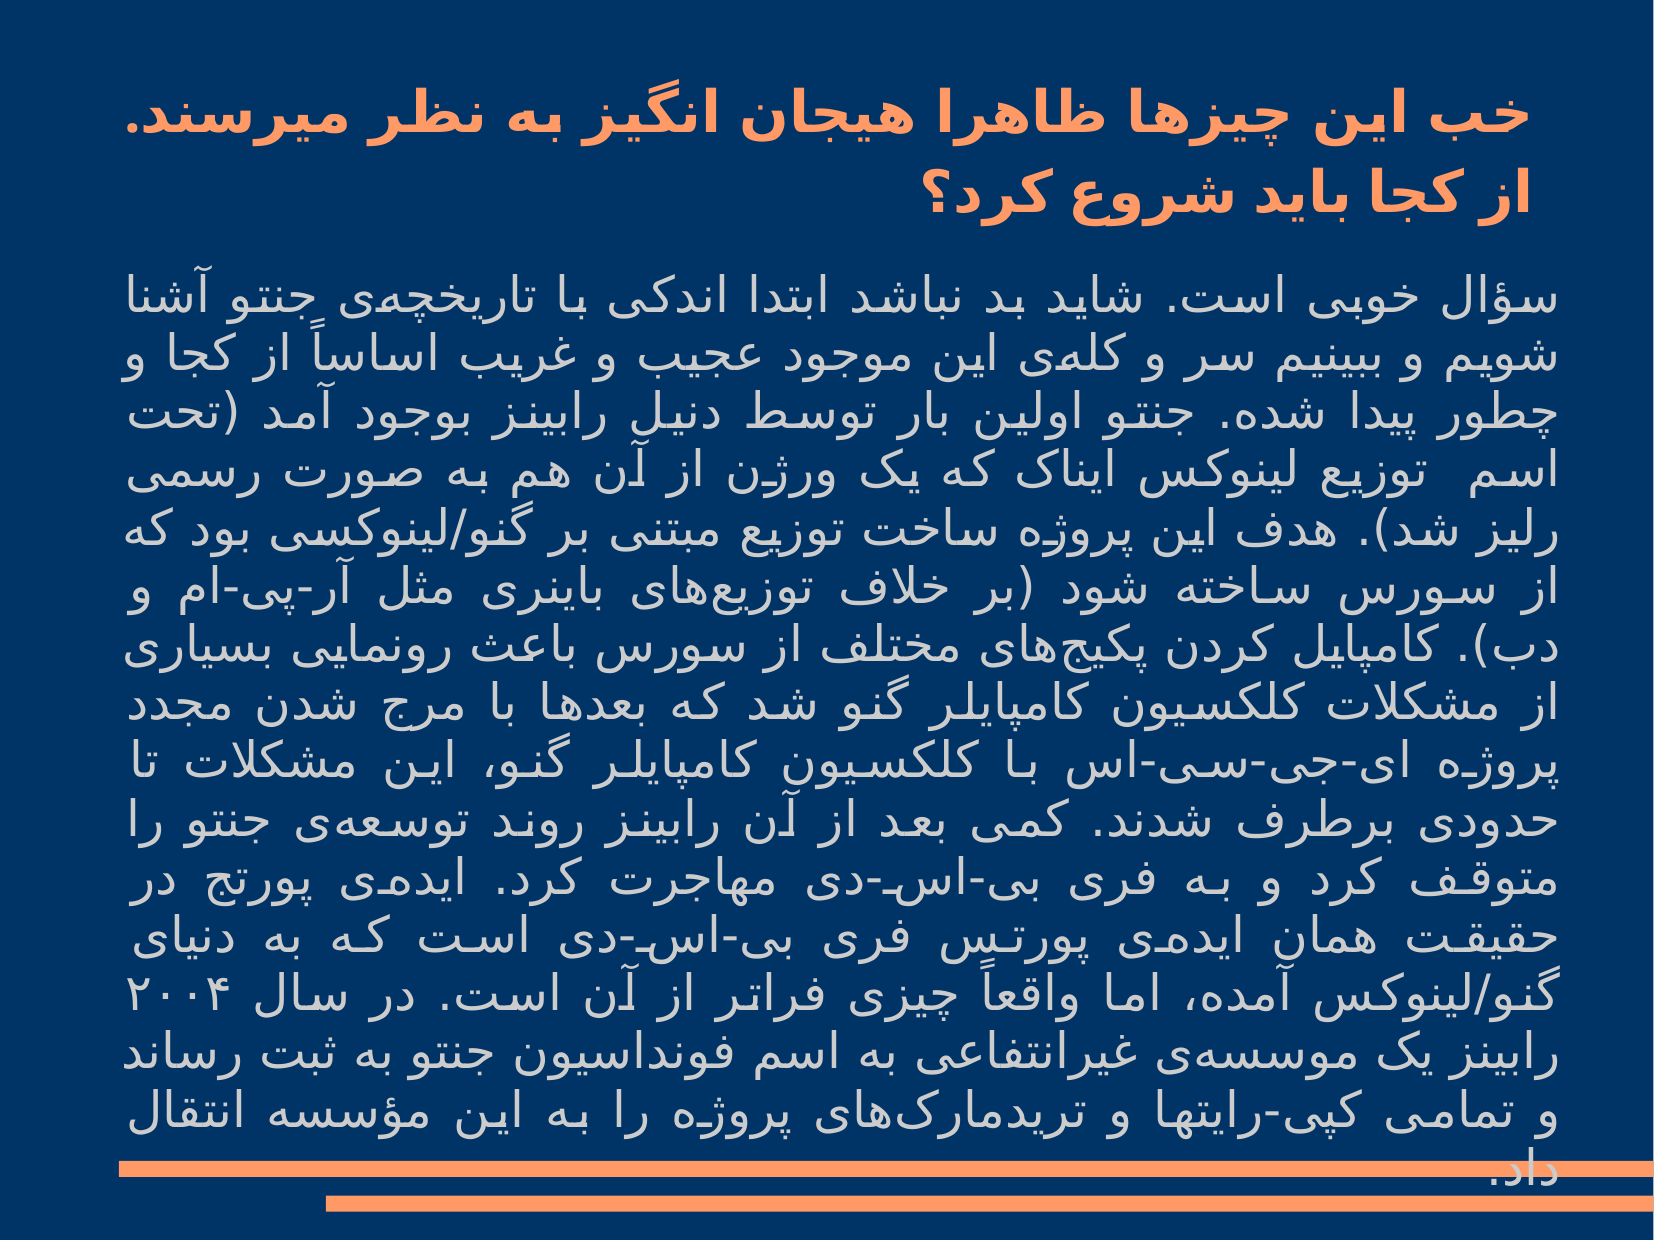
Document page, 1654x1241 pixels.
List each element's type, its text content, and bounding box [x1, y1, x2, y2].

title خب این چیزها ظاهرا هیجان انگیز به نظر میرسند. از کجا باید شروع کرد؟ [121, 46, 1534, 254]
subtitle سؤال خوبی است. شاید بد نباشد ابتدا اندکی با تاریخچه‌ی جنتو آشنا شویم و ببینیم سر و کله‌ی این موجود عجیب و غریب اساساً از کجا و چطور پیدا شده. جنتو اولین بار توسط دنیل رابینز بوجود آمد (تحت اسم توزیع لینوکس ایناک که یک ورژن از آن هم به صورت رسمی رلیز شد). هدف این پروژه ساخت توزیع مبتنی بر گنو/لینوکسی بود که از سورس ساخته شود (بر خلاف توزیع‌های باینری مثل آر-پی-ام و دب). کامپایل کردن پکیج‌های مختلف از سورس باعث رونمایی بسیاری از مشکلات کلکسیون کامپایلر گنو شد که بعدها با مرج شدن مجدد پروژه ای-جی-سی-اس با کلکسیون کامپایلر گنو، این مشکلات تا حدودی برطرف شدند. کمی بعد از آن رابینز روند توسعه‌ی جنتو را متوقف کرد و به فری بی-اس-دی مهاجرت کرد. ایده‌ی پورتج در حقیقت همان ایده‌ی پورتس فری بی-اس-دی است که به دنیای گنو/لینوکس آمده، اما واقعاً چیزی فراتر از آن است. در سال ۲۰۰۴ رابینز یک موسسه‌ی غیرانتفاعی به اسم فونداسیون جنتو به ثبت رساند و تمامی کپی-رایتها و تریدمارک‌های پروژه را به این مؤسسه انتقال داد. [121, 322, 1561, 1141]
